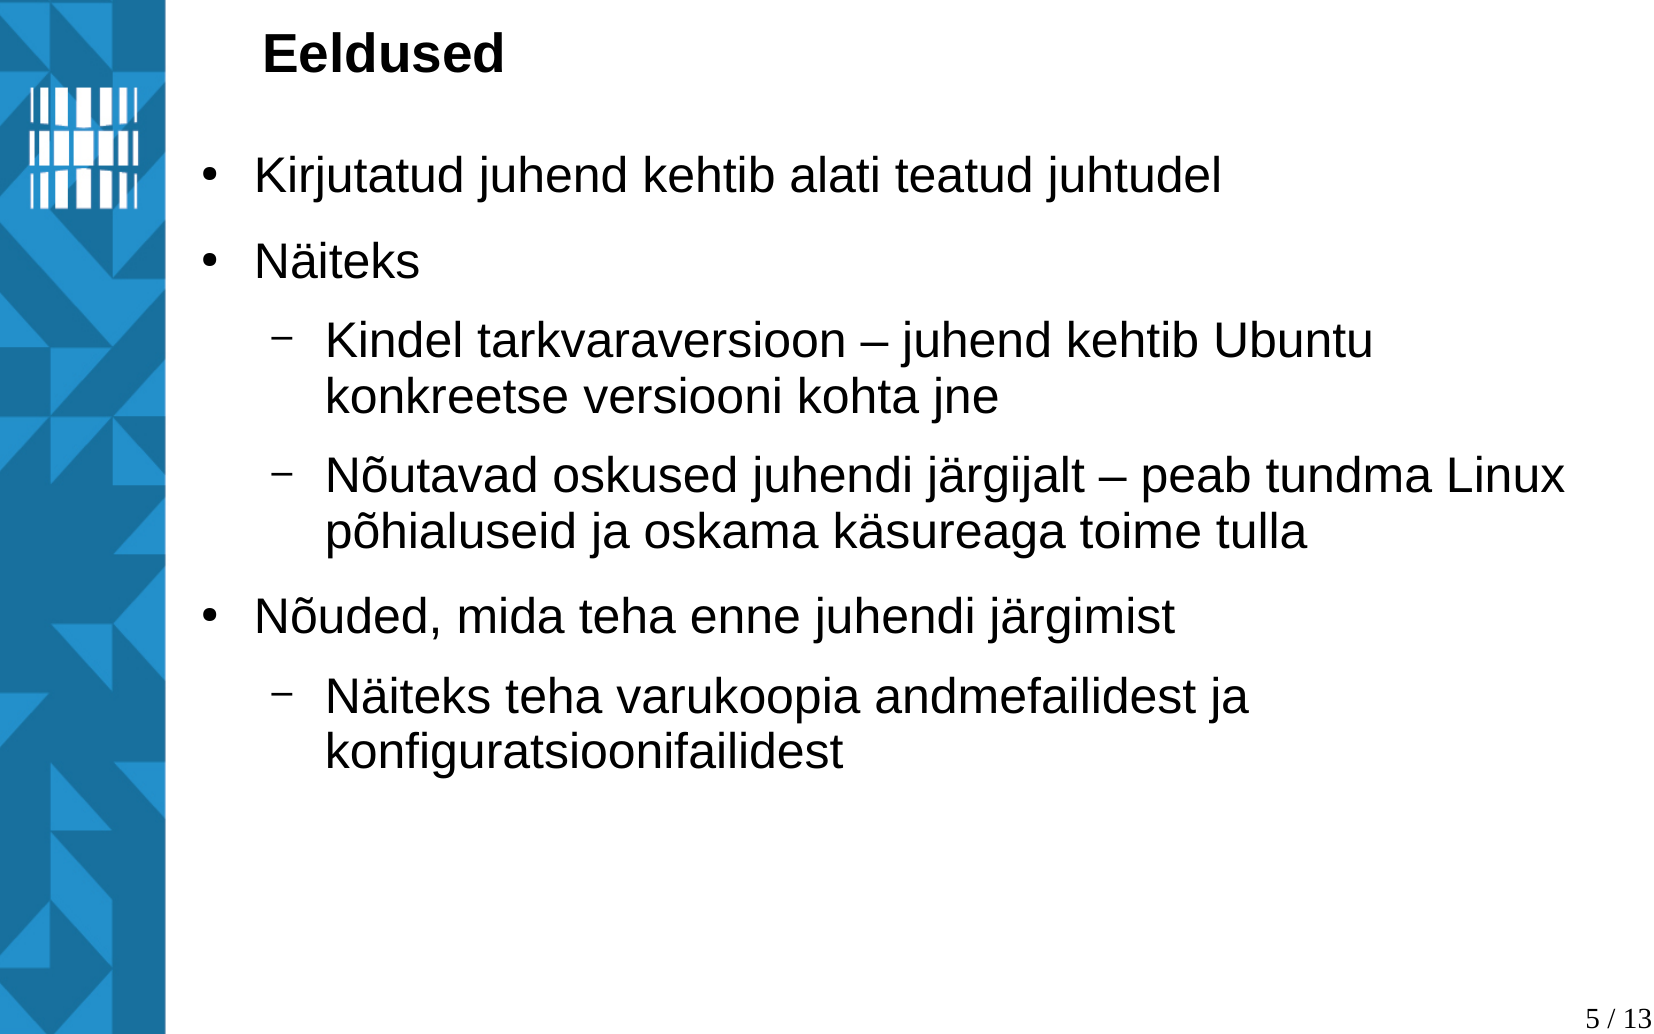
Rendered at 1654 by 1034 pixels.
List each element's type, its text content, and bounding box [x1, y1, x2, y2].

list Kirjutatud juhend kehtib alati teatud juhtudel Näiteks Kindel tarkvaraversioon – juhend kehtib Ubuntu konkreetse versiooni kohta jne Nõutavad oskused juhendi järgijalt – peab tundma Linux põhialuseid ja oskama käsureaga toime tulla Nõuded, mida teha enne juhendi järgimist Näiteks teha varukoopia andmefailidest ja konfiguratsioonifailidest [183, 147, 1595, 891]
title Eeldused [262, 11, 1546, 95]
